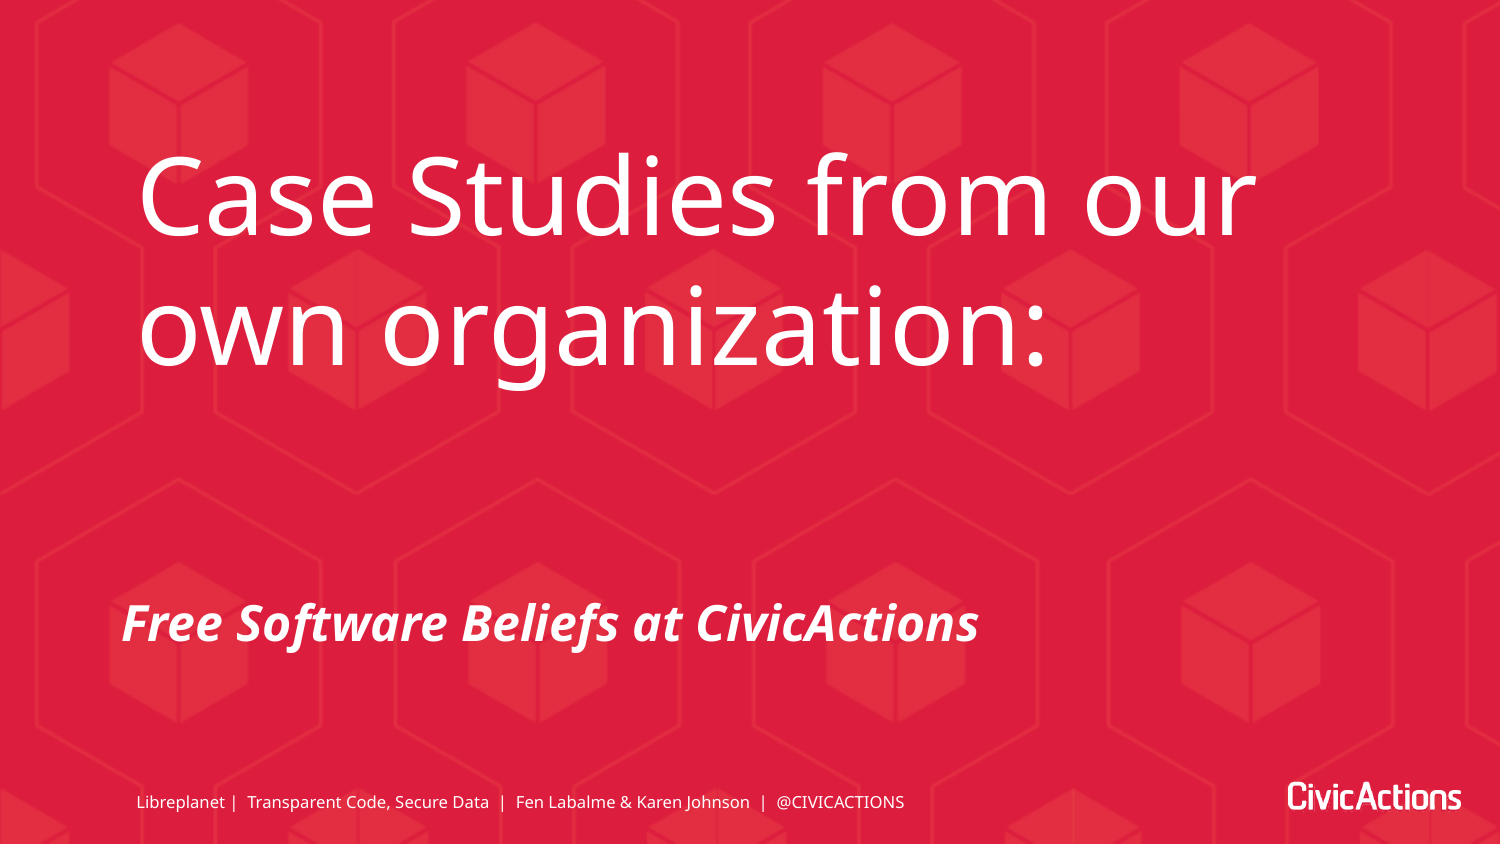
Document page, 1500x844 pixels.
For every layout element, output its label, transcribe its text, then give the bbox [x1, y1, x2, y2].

picture [0, 0, 1500, 844]
text_box Libreplanet | Transparent Code, Secure Data | Fen Labalme & Karen Johnson | @CIVICACTIONS [121, 777, 1467, 816]
subtitle Free Software Beliefs at CivicActions [106, 256, 1375, 667]
title Case Studies from our own organization: [121, 112, 1375, 256]
